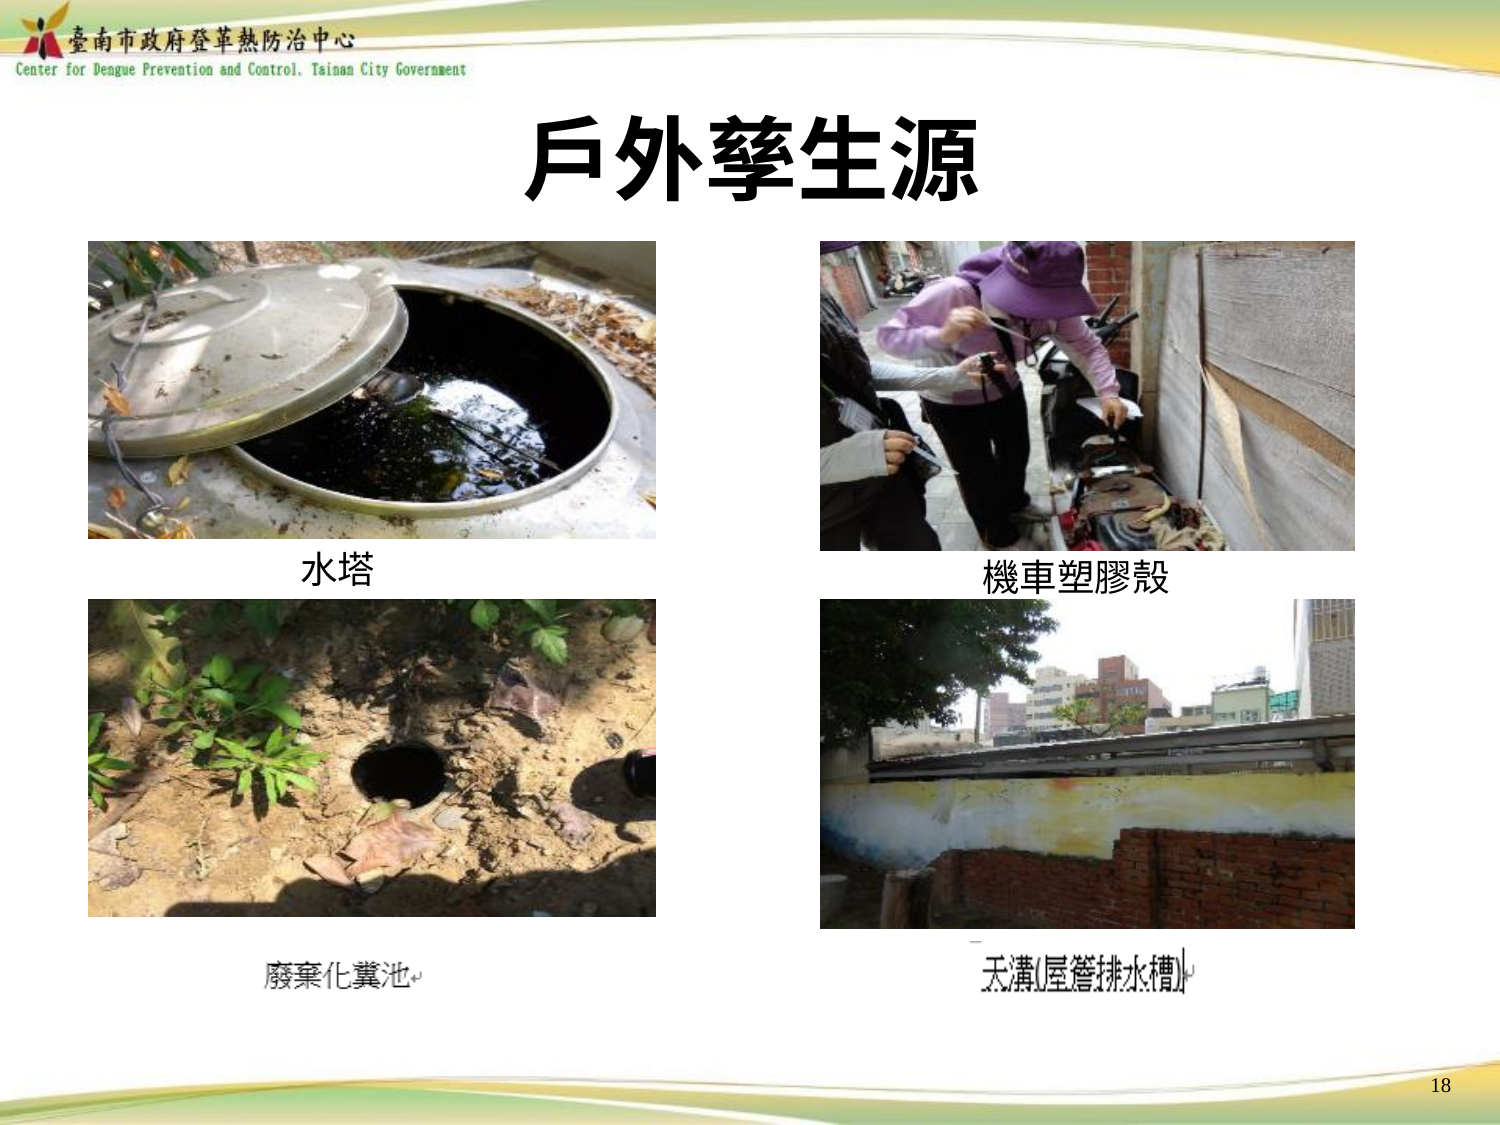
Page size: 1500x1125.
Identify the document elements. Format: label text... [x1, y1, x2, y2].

text_box <編號> [1116, 1063, 1467, 1111]
picture [0, 0, 1500, 1125]
text_box 機車塑膠殼 [967, 546, 1204, 608]
text_box 水塔 [285, 538, 416, 600]
title 戶外孳生源 [76, 87, 1427, 226]
